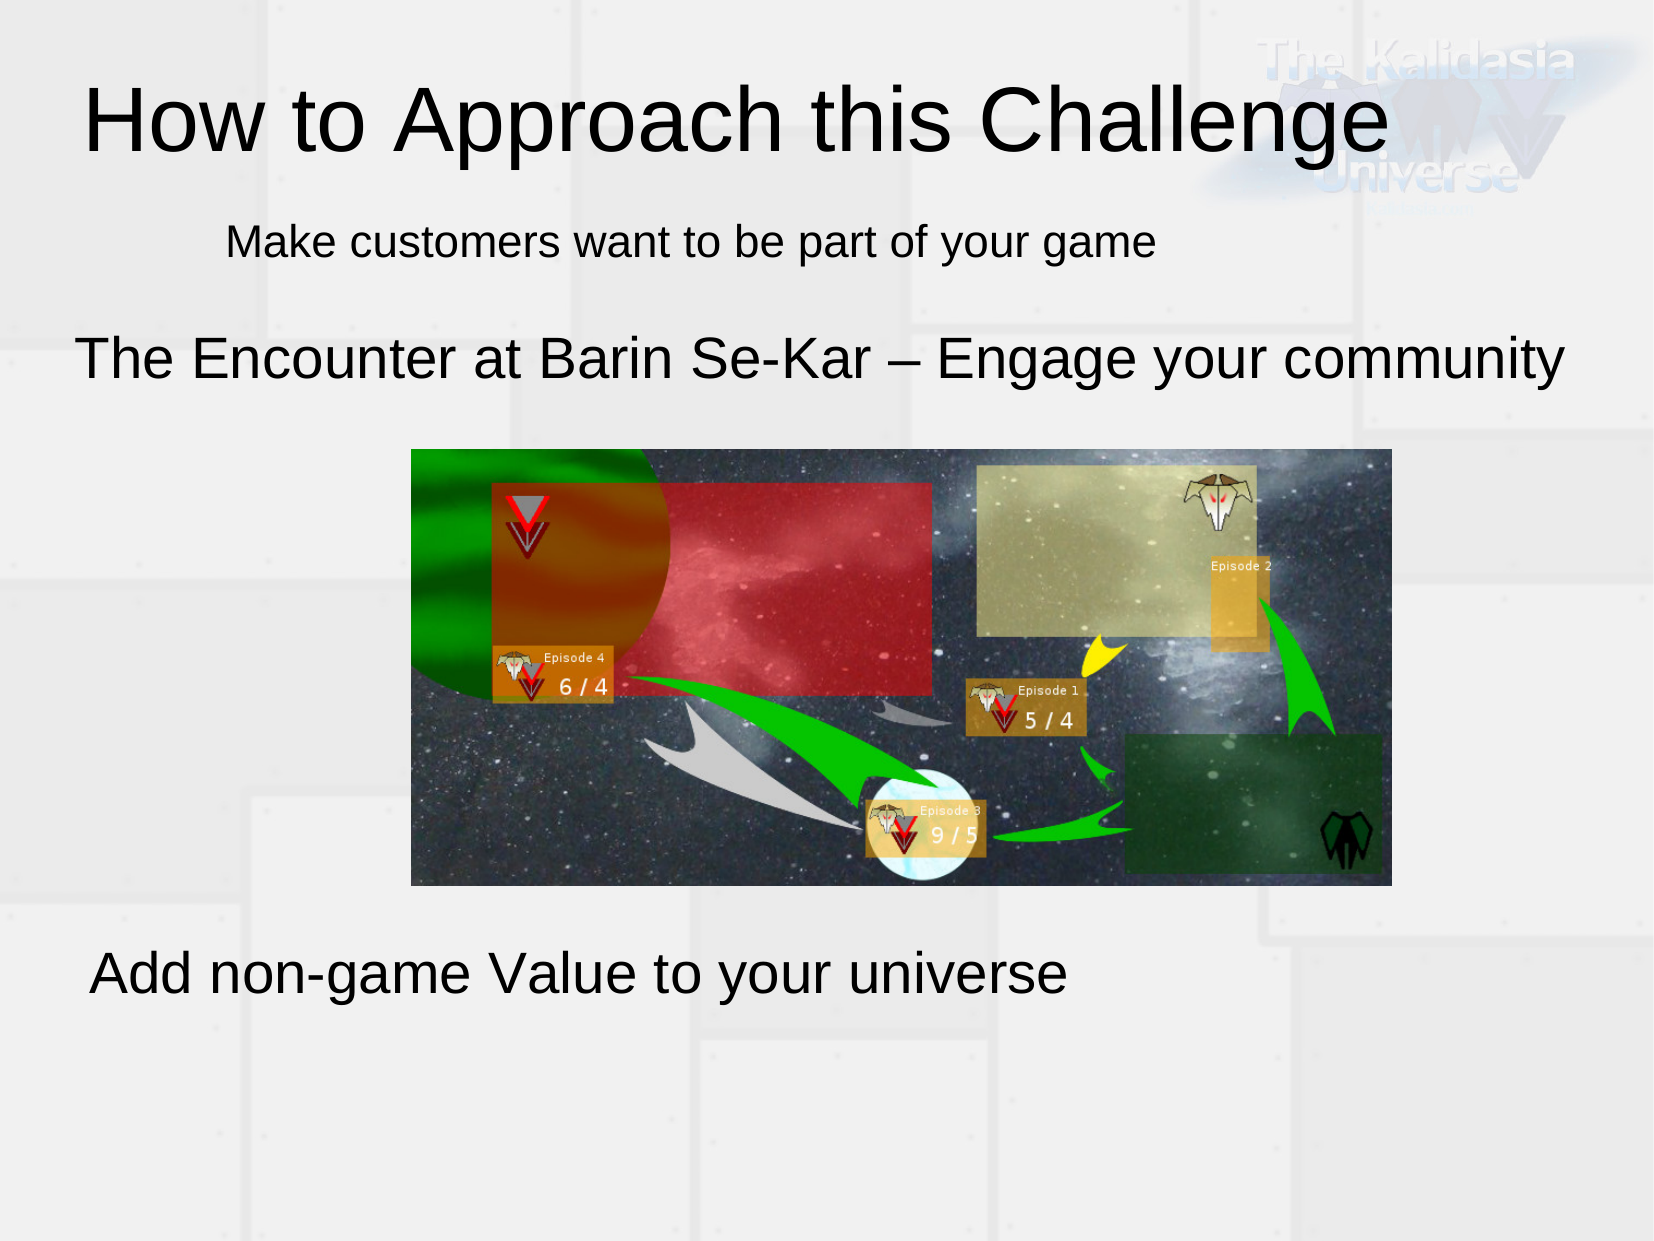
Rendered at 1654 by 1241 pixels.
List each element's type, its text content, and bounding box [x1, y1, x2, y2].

title How to Approach this Challenge [82, 59, 1571, 176]
text_box Make customers want to be part of your game [224, 210, 1605, 271]
text_box The Encounter at Barin Se-Kar – Engage your community [59, 315, 1590, 406]
text_box Add non-game Value to your universe [74, 929, 1605, 1021]
picture [0, 0, 1654, 1241]
